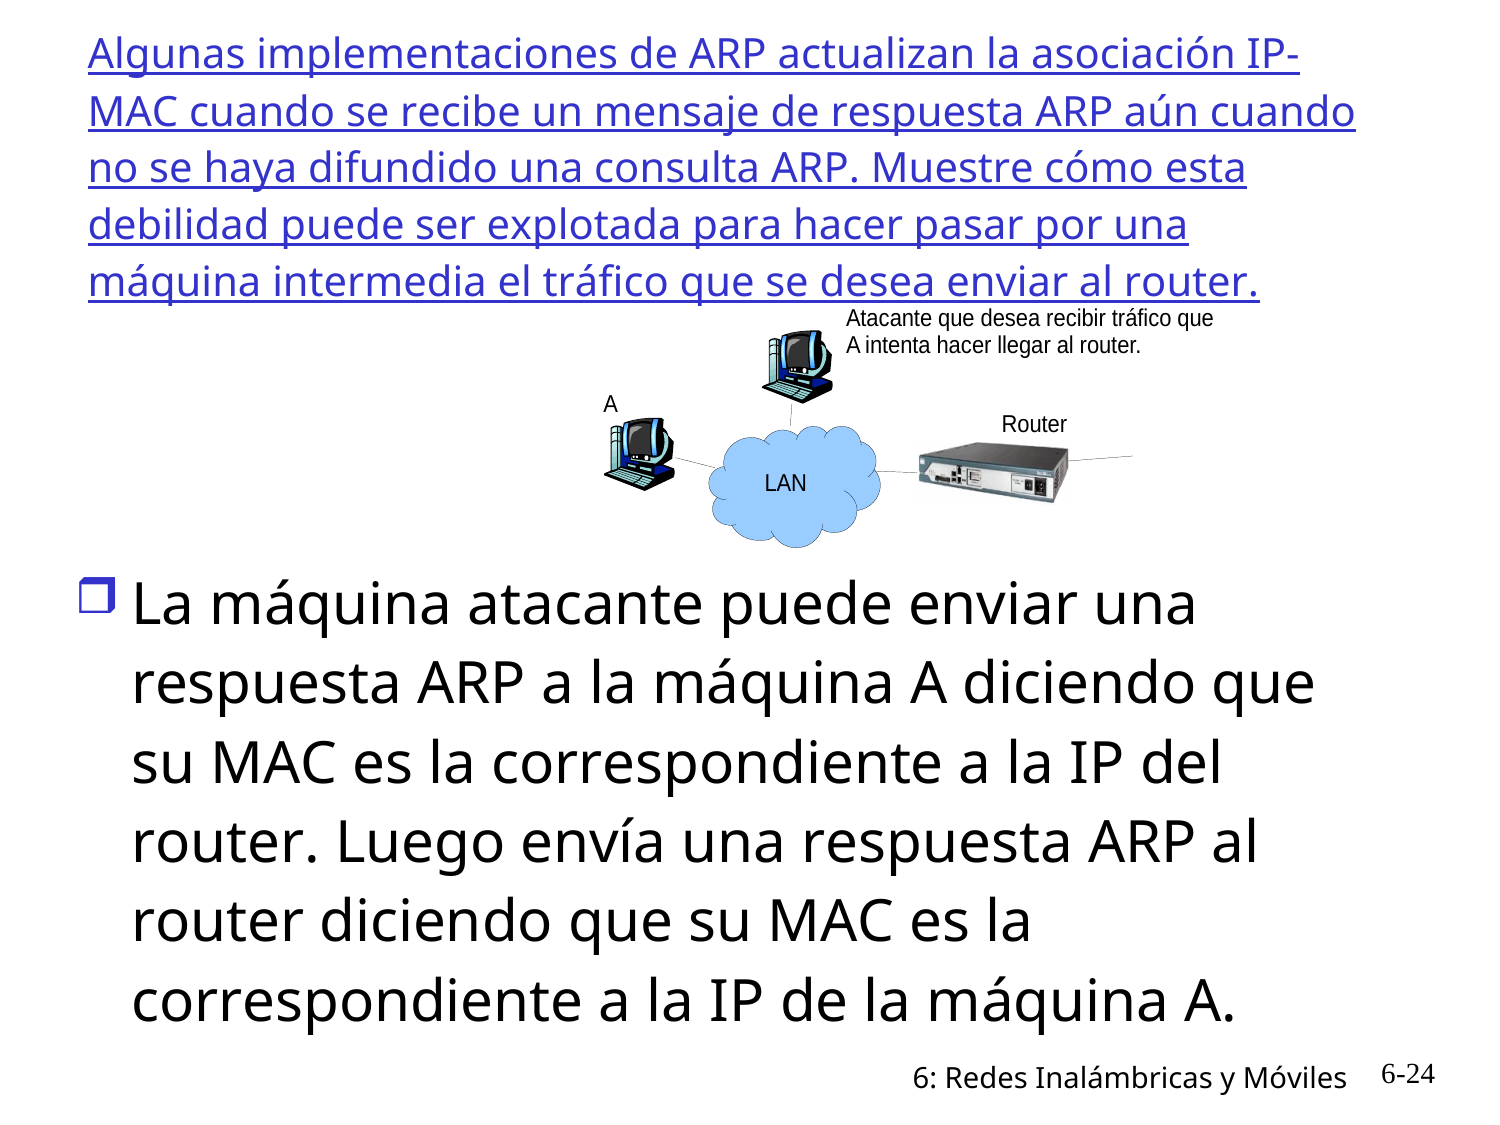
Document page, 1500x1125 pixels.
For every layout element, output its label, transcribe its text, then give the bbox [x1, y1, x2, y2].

list La máquina atacante puede enviar una respuesta ARP a la máquina A diciendo que su MAC es la correspondiente a la IP del router. Luego envía una respuesta ARP al router diciendo que su MAC es la correspondiente a la IP de la máquina A. [75, 562, 1351, 976]
chart [550, 280, 1337, 584]
title Algunas implementaciones de ARP actualizan la asociación IP-MAC cuando se recibe un mensaje de respuesta ARP aún cuando no se haya difundido una consulta ARP. Muestre cómo esta debilidad puede ser explotada para hacer pasar por una máquina intermedia el tráfico que se desea enviar al router. [87, 19, 1363, 314]
